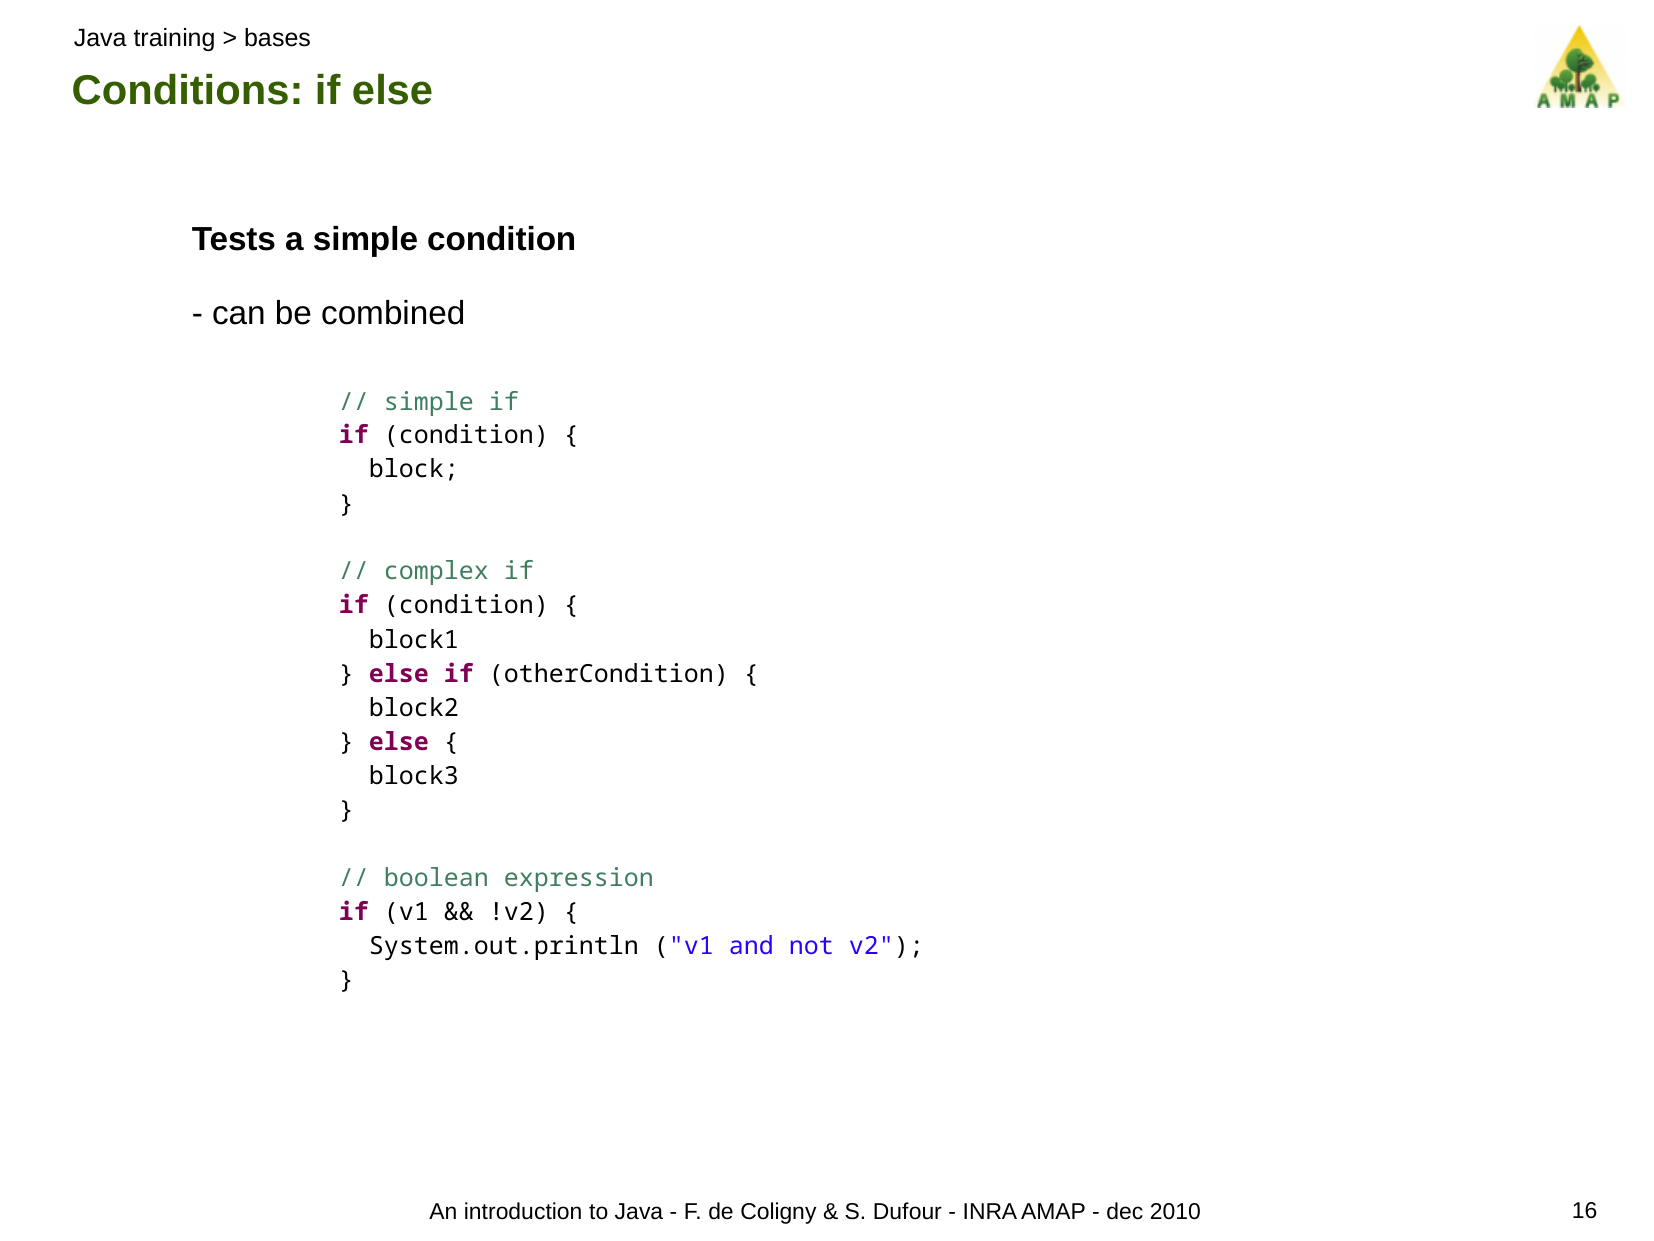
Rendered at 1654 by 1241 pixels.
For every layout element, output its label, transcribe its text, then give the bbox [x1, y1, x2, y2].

text_box Java training > bases [59, 16, 1004, 60]
text_box Tests a simple condition - can be combined [177, 213, 807, 340]
text_box // simple if if (condition) { block; } // complex if if (condition) { block1 } else if (otherCondition) { block2 } else { block3 } // boolean expression if (v1 && !v2) { System.out.println ("v1 and not v2"); } [324, 375, 1024, 918]
text_box Conditions: if else [56, 59, 1120, 121]
picture [1533, 25, 1627, 108]
